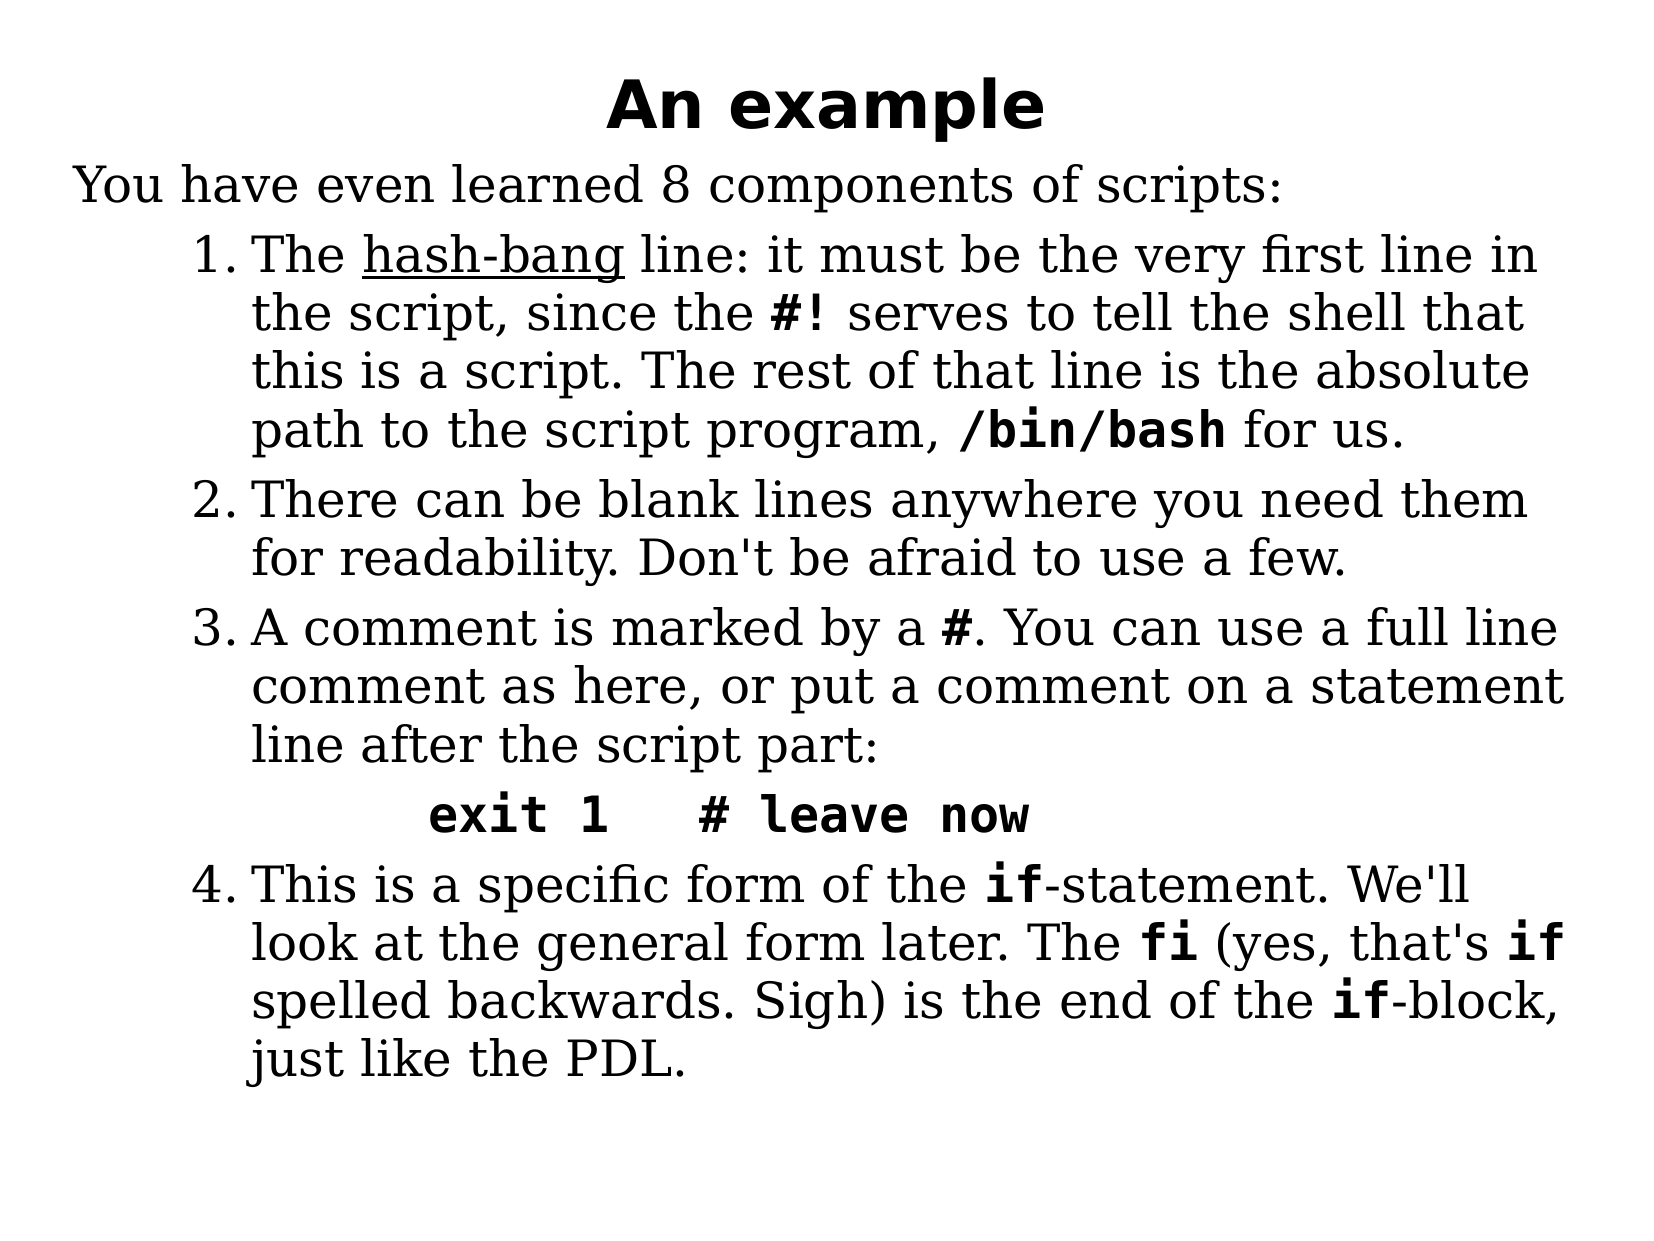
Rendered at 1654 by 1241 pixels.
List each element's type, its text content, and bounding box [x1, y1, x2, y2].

text_box An example You have even learned 8 components of scripts: The hash-bang line: it must be the very first line in the script, since the #! serves to tell the shell that this is a script. The rest of that line is the absolute path to the script program, /bin/bash for us. There can be blank lines anywhere you need them for readability. Don't be afraid to use a few. A comment is marked by a #. You can use a full line comment as here, or put a comment on a statement line after the script part: exit 1 # leave now This is a specific form of the if-statement. We'll look at the general form later. The fi (yes, that's if spelled backwards. Sigh) is the end of the if-block, just like the PDL. [59, 59, 1595, 1096]
